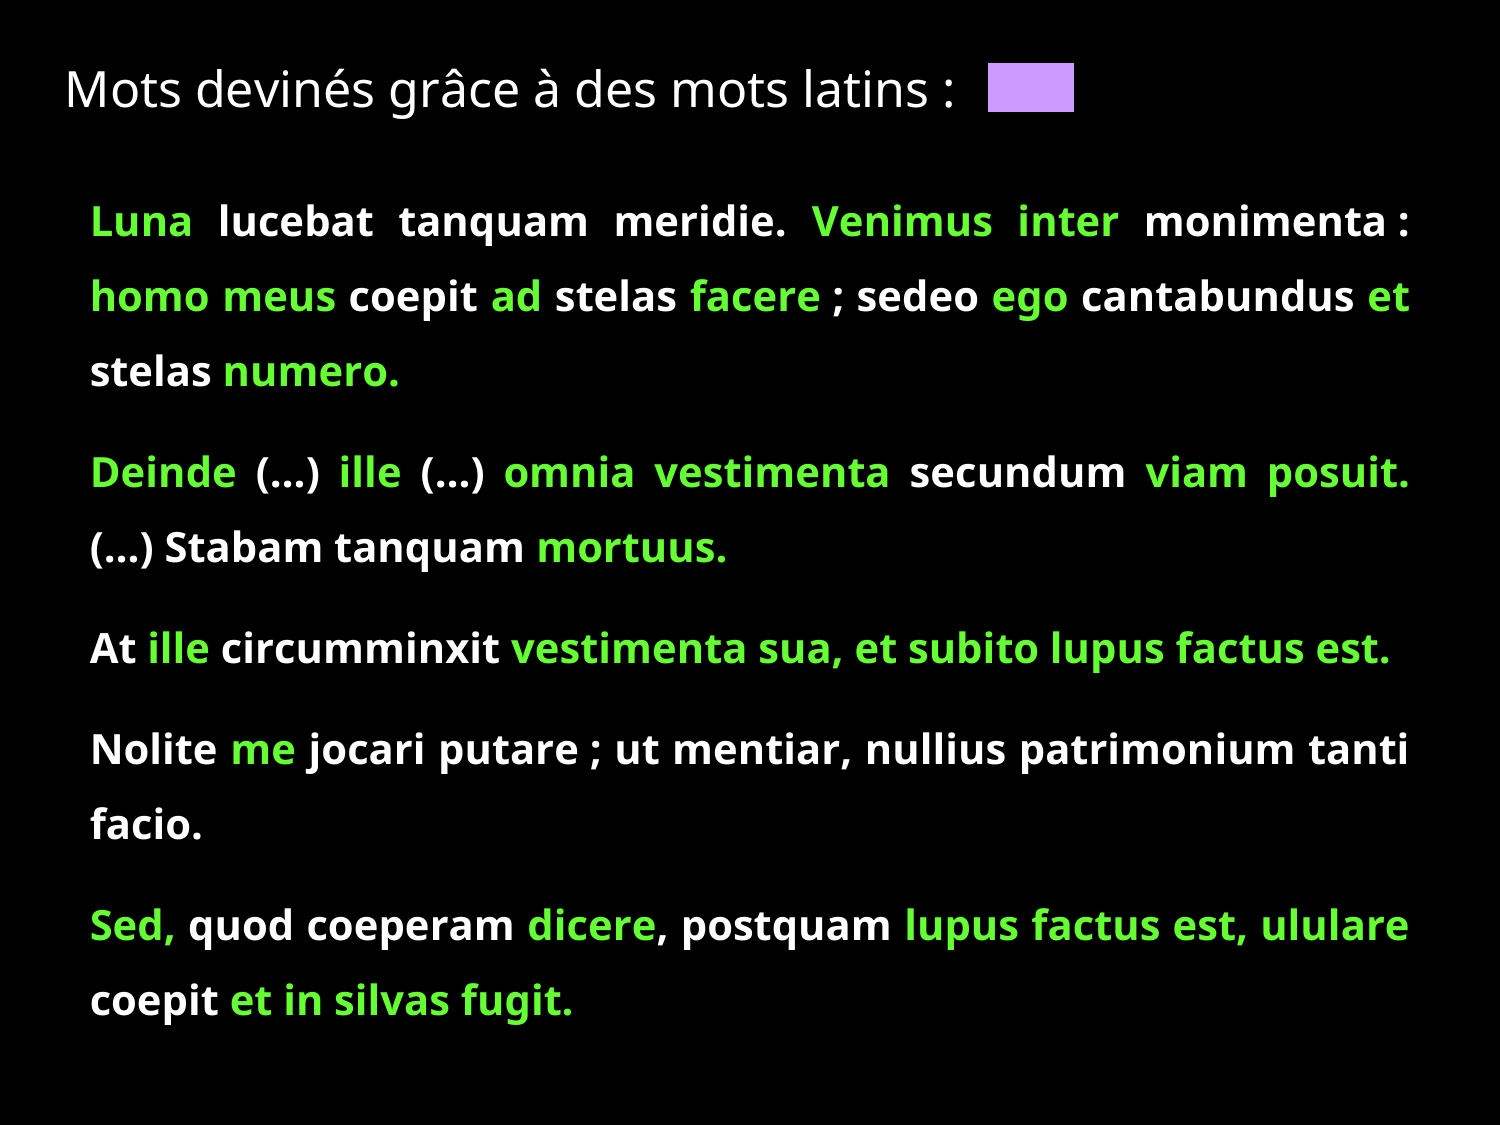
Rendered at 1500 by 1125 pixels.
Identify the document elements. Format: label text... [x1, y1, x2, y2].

text_box [987, 62, 1075, 113]
text_box Mots devinés grâce à des mots latins : [49, 49, 1288, 126]
text_box Luna lucebat tanquam meridie. Venimus inter monimenta : homo meus coepit ad stelas facere ; sedeo ego cantabundus et stelas numero. Deinde (…) ille (…) omnia vestimenta secundum viam posuit. (…) Stabam tanquam mortuus. At ille circumminxit vestimenta sua, et subito lupus factus est. Nolite me jocari putare ; ut mentiar, nullius patrimonium tanti facio. Sed, quod coeperam dicere, postquam lupus factus est, ululare coepit et in silvas fugit. [75, 162, 1426, 1032]
